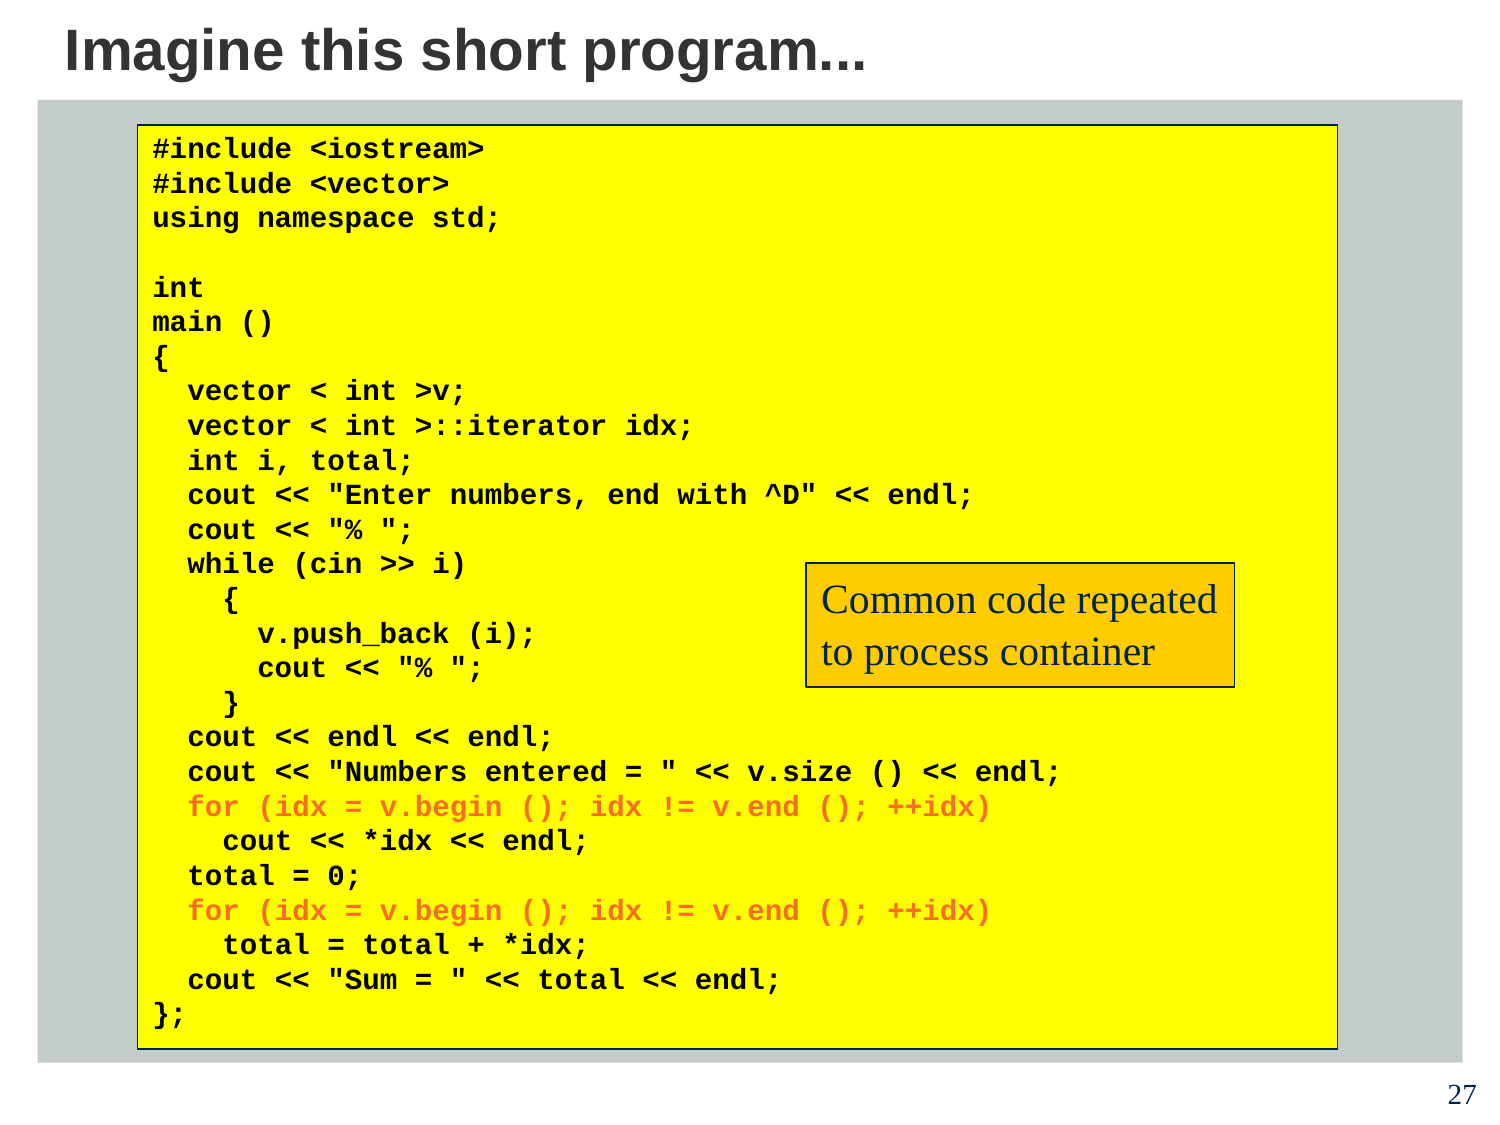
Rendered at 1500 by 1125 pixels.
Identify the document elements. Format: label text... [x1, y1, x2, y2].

title Imagine this short program... [50, 0, 1450, 91]
list [37, 99, 1463, 1063]
text_box #include <iostream> #include <vector> using namespace std; int main () { vector < int >v; vector < int >::iterator idx; int i, total; cout << "Enter numbers, end with ^D" << endl; cout << "% "; while (cin >> i) { v.push_back (i); cout << "% "; } cout << endl << endl; cout << "Numbers entered = " << v.size () << endl; for (idx = v.begin (); idx != v.end (); ++idx) cout << *idx << endl; total = 0; for (idx = v.begin (); idx != v.end (); ++idx) total = total + *idx; cout << "Sum = " << total << endl; }; [137, 125, 1338, 1053]
text_box Common code repeated to process container [806, 563, 1235, 687]
